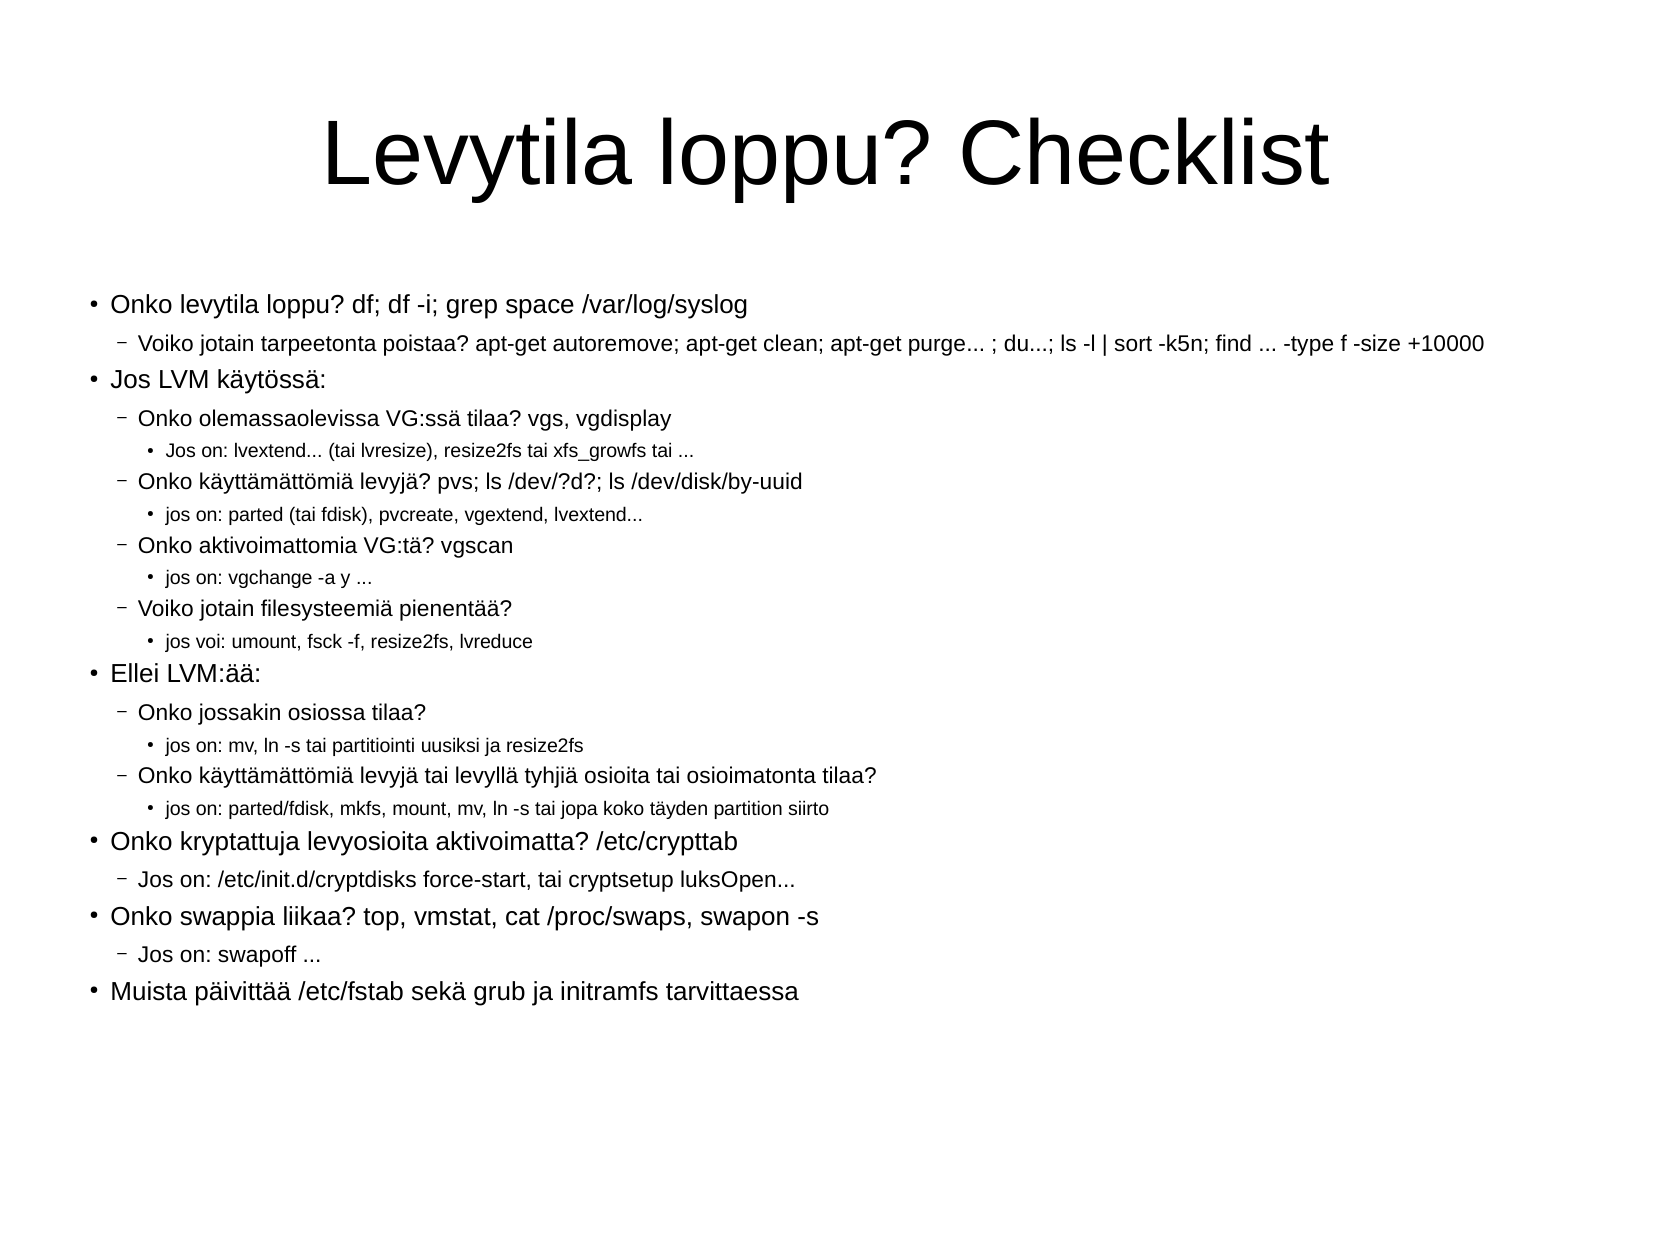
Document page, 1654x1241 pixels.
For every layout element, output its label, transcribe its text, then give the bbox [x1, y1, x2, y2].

title Levytila loppu? Checklist [82, 49, 1571, 257]
list Onko levytila loppu? df; df -i; grep space /var/log/syslog Voiko jotain tarpeetonta poistaa? apt-get autoremove; apt-get clean; apt-get purge... ; du...; ls -l | sort -k5n; find ... -type f -size +10000 Jos LVM käytössä: Onko olemassaolevissa VG:ssä tilaa? vgs, vgdisplay Jos on: lvextend... (tai lvresize), resize2fs tai xfs_growfs tai ... Onko käyttämättömiä levyjä? pvs; ls /dev/?d?; ls /dev/disk/by-uuid jos on: parted (tai fdisk), pvcreate, vgextend, lvextend... Onko aktivoimattomia VG:tä? vgscan jos on: vgchange -a y ... Voiko jotain filesysteemiä pienentää? jos voi: umount, fsck -f, resize2fs, lvreduce Ellei LVM:ää: Onko jossakin osiossa tilaa? jos on: mv, ln -s tai partitiointi uusiksi ja resize2fs Onko käyttämättömiä levyjä tai levyllä tyhjiä osioita tai osioimatonta tilaa? jos on: parted/fdisk, mkfs, mount, mv, ln -s tai jopa koko täyden partition siirto Onko kryptattuja levyosioita aktivoimatta? /etc/crypttab Jos on: /etc/init.d/cryptdisks force-start, tai cryptsetup luksOpen... Onko swappia liikaa? top, vmstat, cat /proc/swaps, swapon -s Jos on: swapoff ... Muista päivittää /etc/fstab sekä grub ja initramfs tarvittaessa [82, 290, 1571, 1010]
